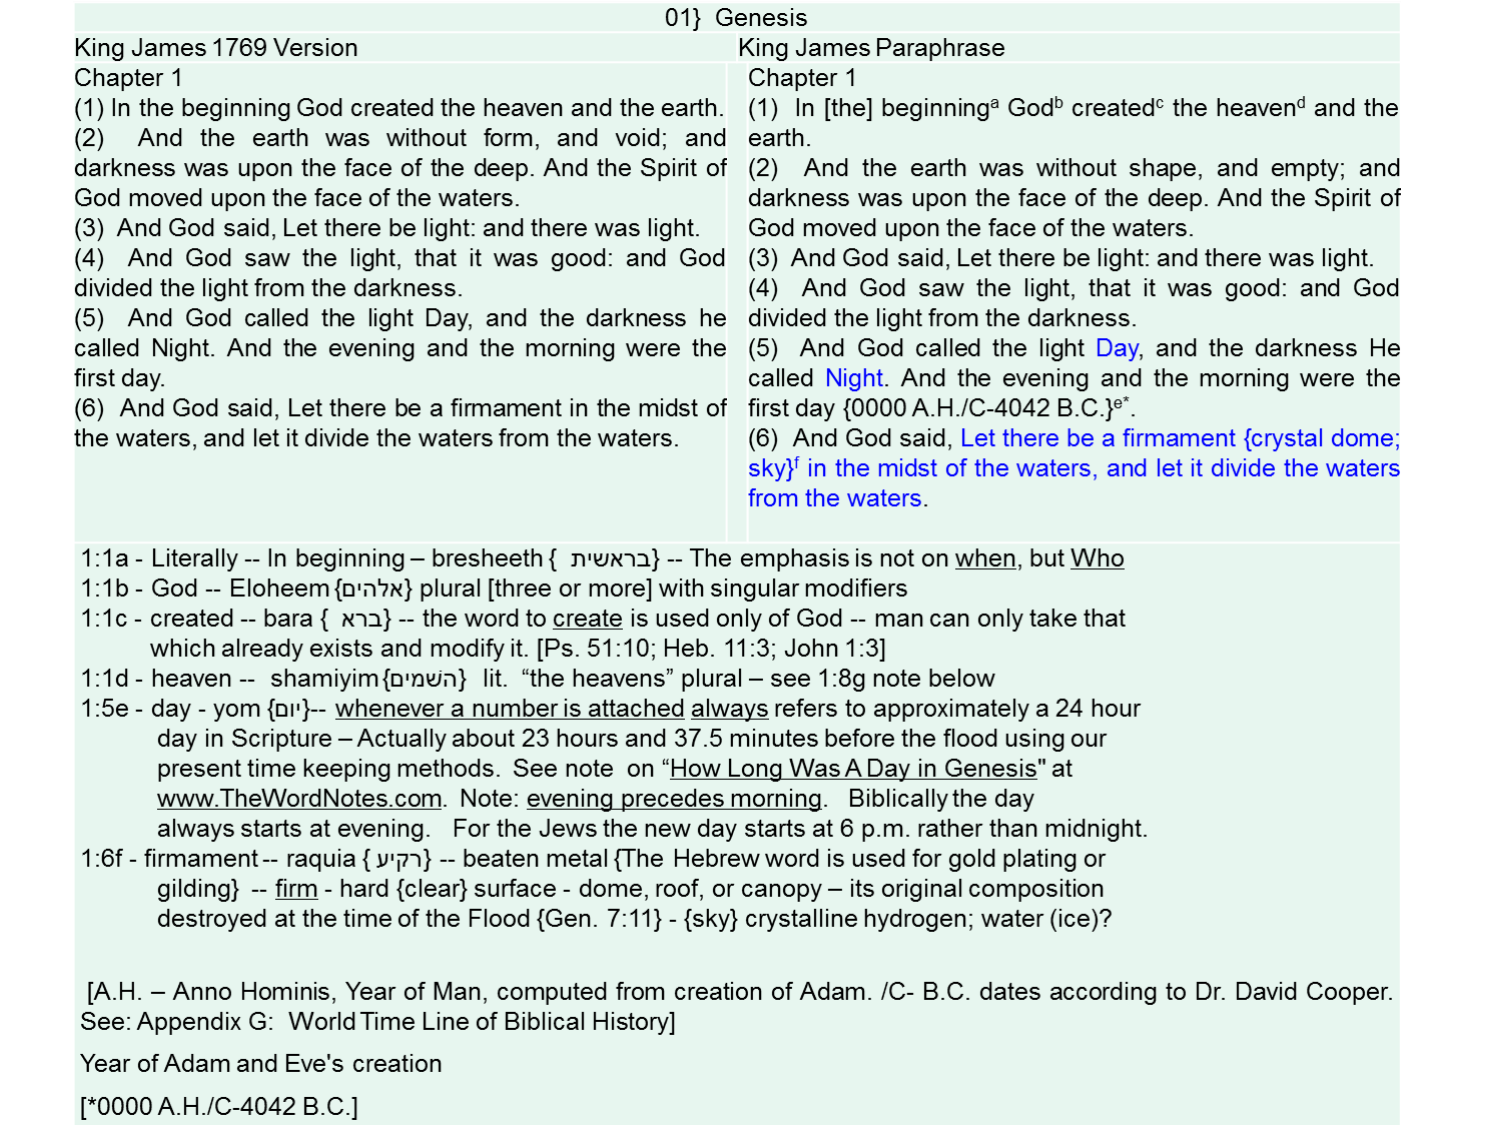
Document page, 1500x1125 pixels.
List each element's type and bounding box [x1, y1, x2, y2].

picture [73, 0, 1401, 1125]
